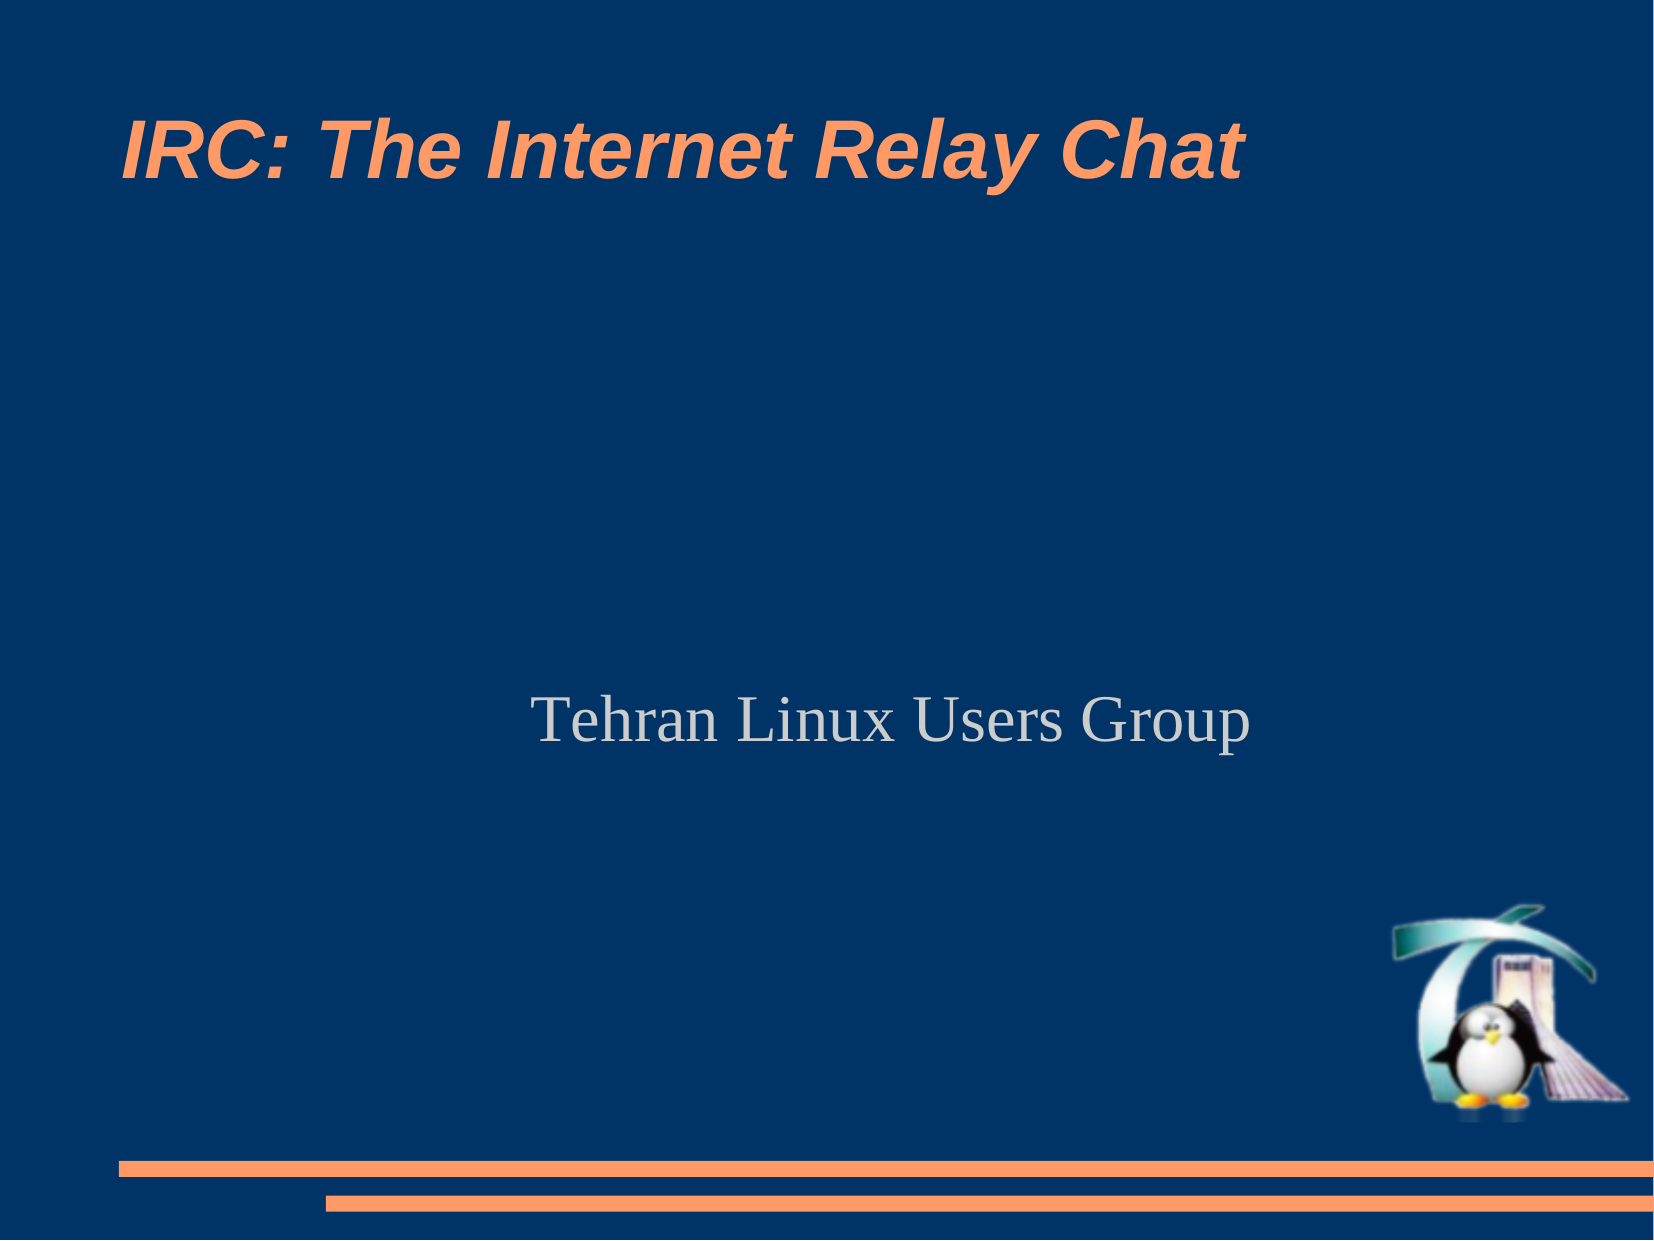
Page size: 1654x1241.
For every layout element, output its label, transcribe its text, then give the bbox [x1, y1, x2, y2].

subtitle Tehran Linux Users Group [178, 364, 1570, 1147]
picture [1387, 899, 1636, 1126]
title IRC: The Internet Relay Chat [121, 46, 1534, 254]
